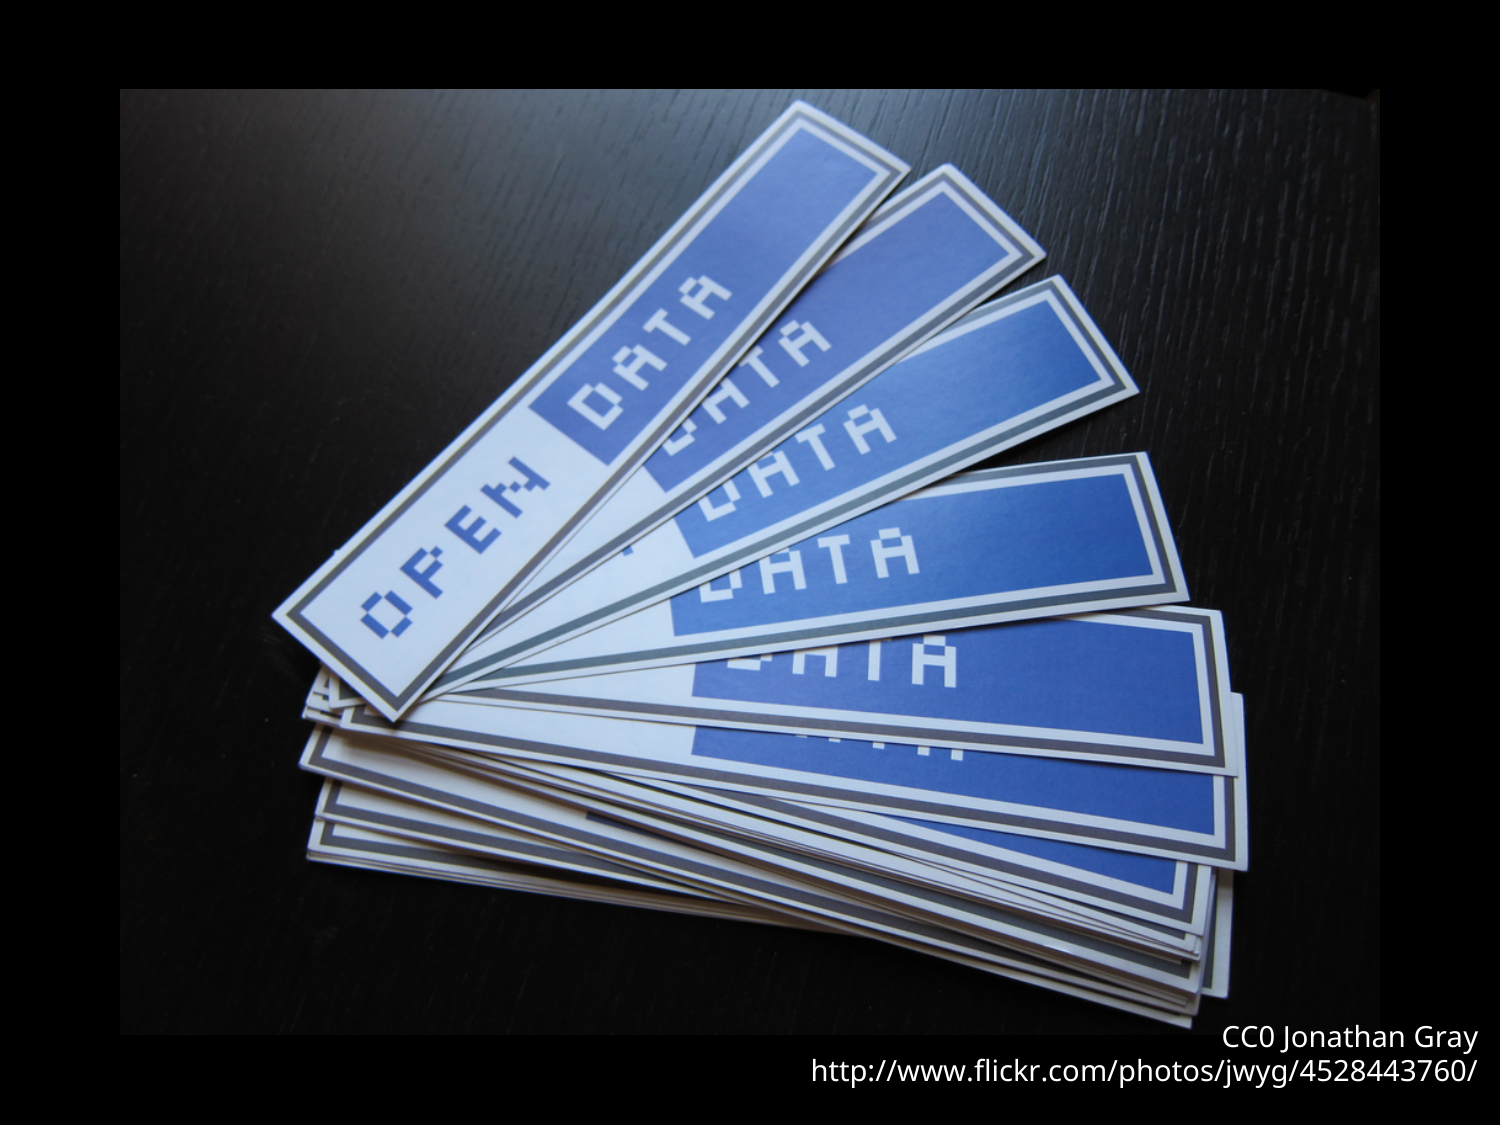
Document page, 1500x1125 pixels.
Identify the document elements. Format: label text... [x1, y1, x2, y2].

picture [120, 89, 1380, 1035]
text_box CC0 Jonathan Gray http://www.flickr.com/photos/jwyg/4528443760/ [438, 1013, 1494, 1105]
